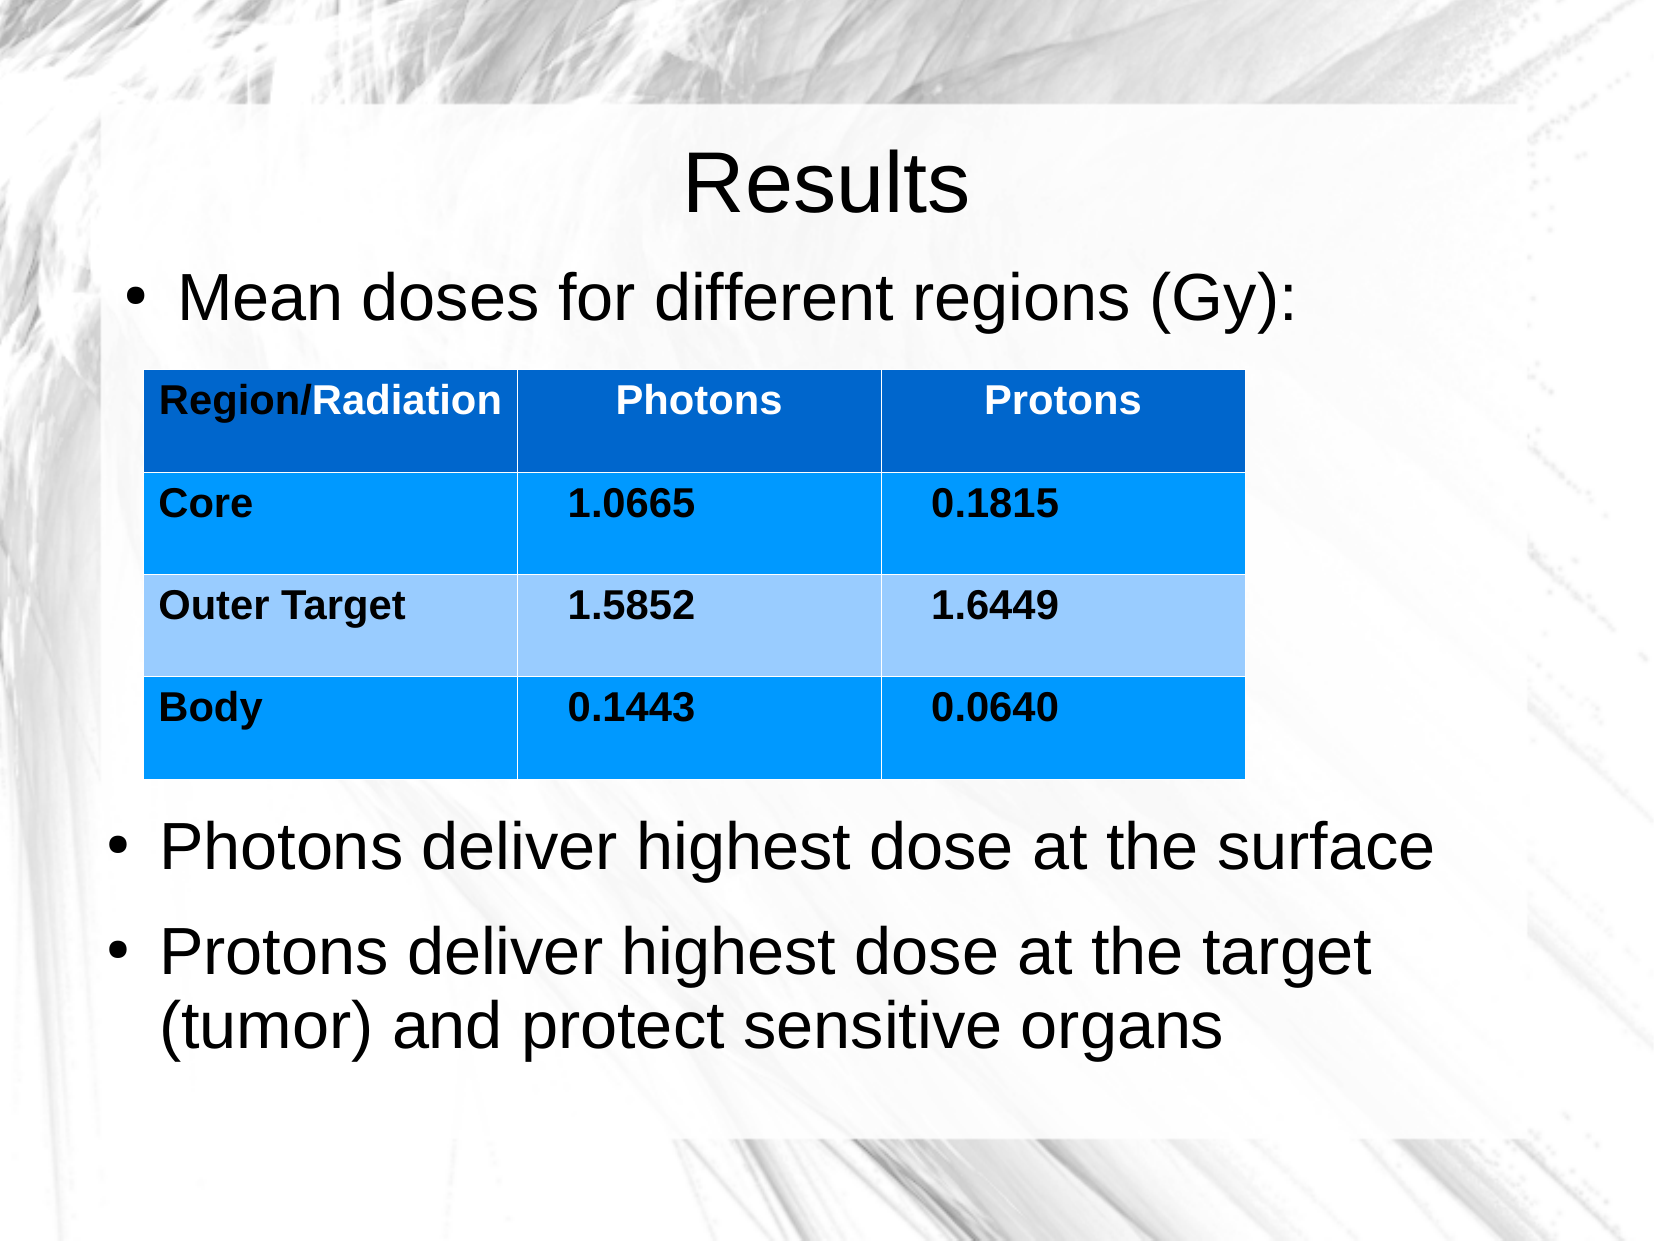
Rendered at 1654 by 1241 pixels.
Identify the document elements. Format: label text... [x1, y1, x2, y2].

table_cell 0.1443 [518, 677, 881, 779]
table_cell 1.5852 [518, 575, 881, 676]
picture [0, 0, 1654, 1241]
table_cell Core [144, 473, 517, 574]
table_cell 1.0665 [518, 473, 881, 574]
table_cell 0.1815 [882, 473, 1245, 574]
list Photons deliver highest dose at the surface Protons deliver highest dose at the target (tumor) and protect sensitive organs [88, 809, 1535, 1241]
title Results [82, 78, 1571, 287]
table_header Region/Radiation [144, 370, 517, 472]
table_cell Outer Target [144, 575, 517, 676]
table_cell 1.6449 [882, 575, 1245, 676]
table_header Photons [518, 370, 881, 472]
table_cell 0.0640 [882, 677, 1245, 779]
table_header Protons [882, 370, 1245, 472]
list Mean doses for different regions (Gy): [106, 260, 1530, 544]
table_cell Body [144, 677, 517, 779]
